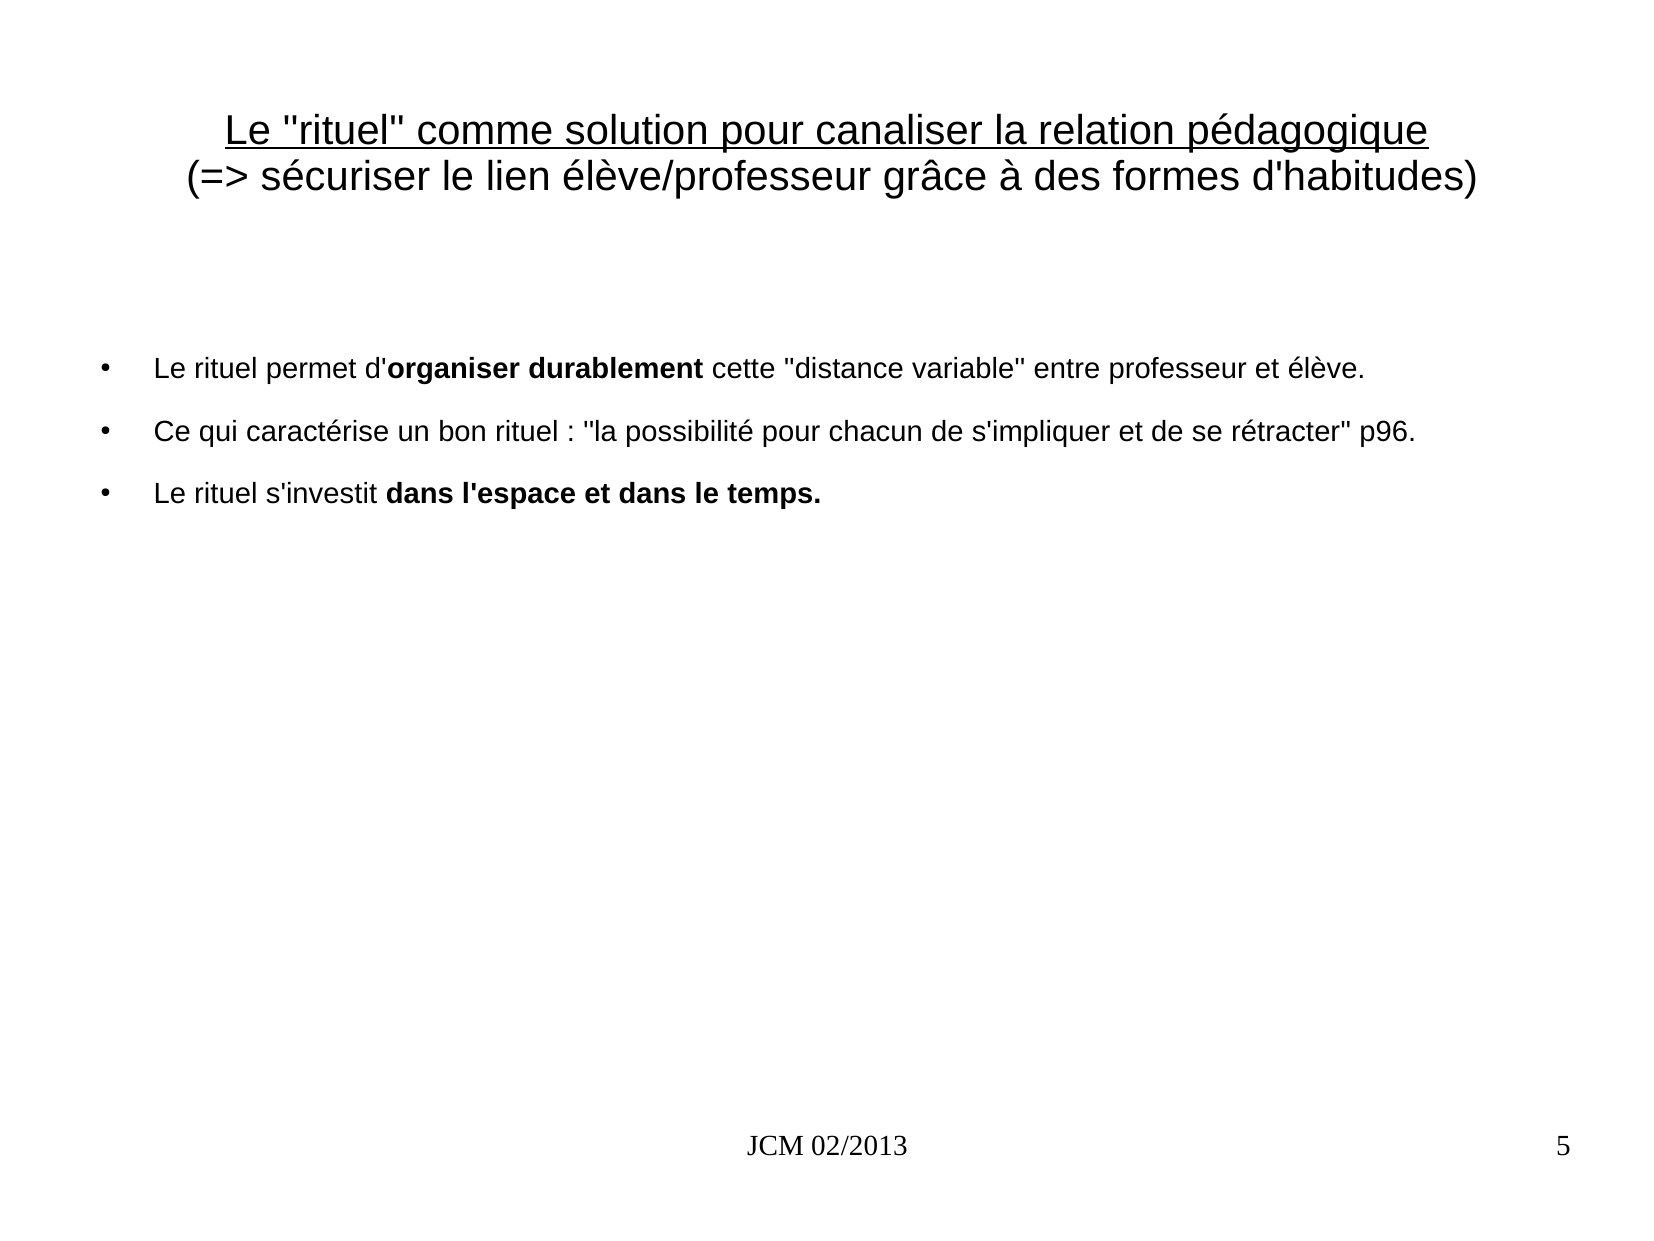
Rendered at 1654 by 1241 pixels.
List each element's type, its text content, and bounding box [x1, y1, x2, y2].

list Le rituel permet d'organiser durablement cette ''distance variable'' entre professeur et élève. Ce qui caractérise un bon rituel : ''la possibilité pour chacun de s'impliquer et de se rétracter'' p96. Le rituel s'investit dans l'espace et dans le temps. [82, 290, 1571, 1094]
title Le ''rituel'' comme solution pour canaliser la relation pédagogique (=> sécuriser le lien élève/professeur grâce à des formes d'habitudes) [82, 56, 1571, 250]
